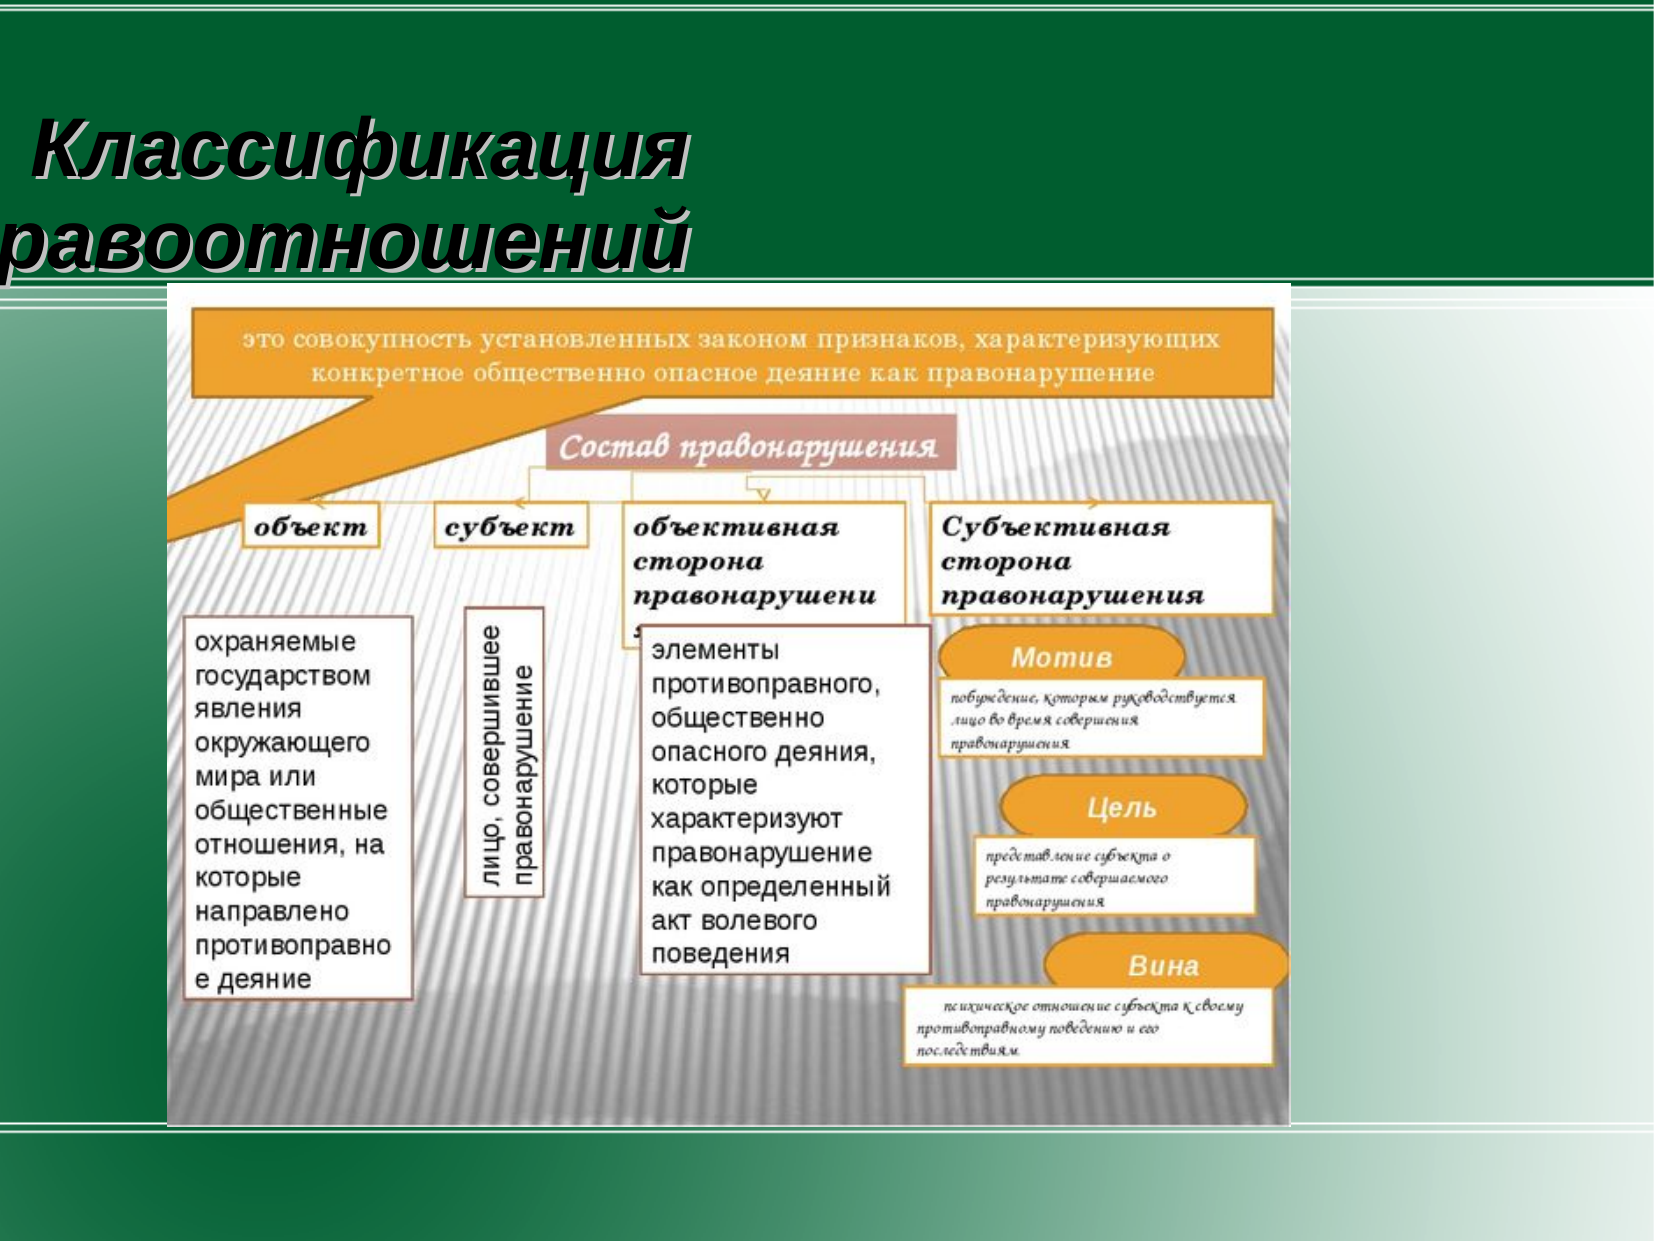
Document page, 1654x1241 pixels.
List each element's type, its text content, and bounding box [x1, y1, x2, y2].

text_box Классификация правоотношений [0, 93, 1234, 302]
picture [167, 283, 1291, 1127]
